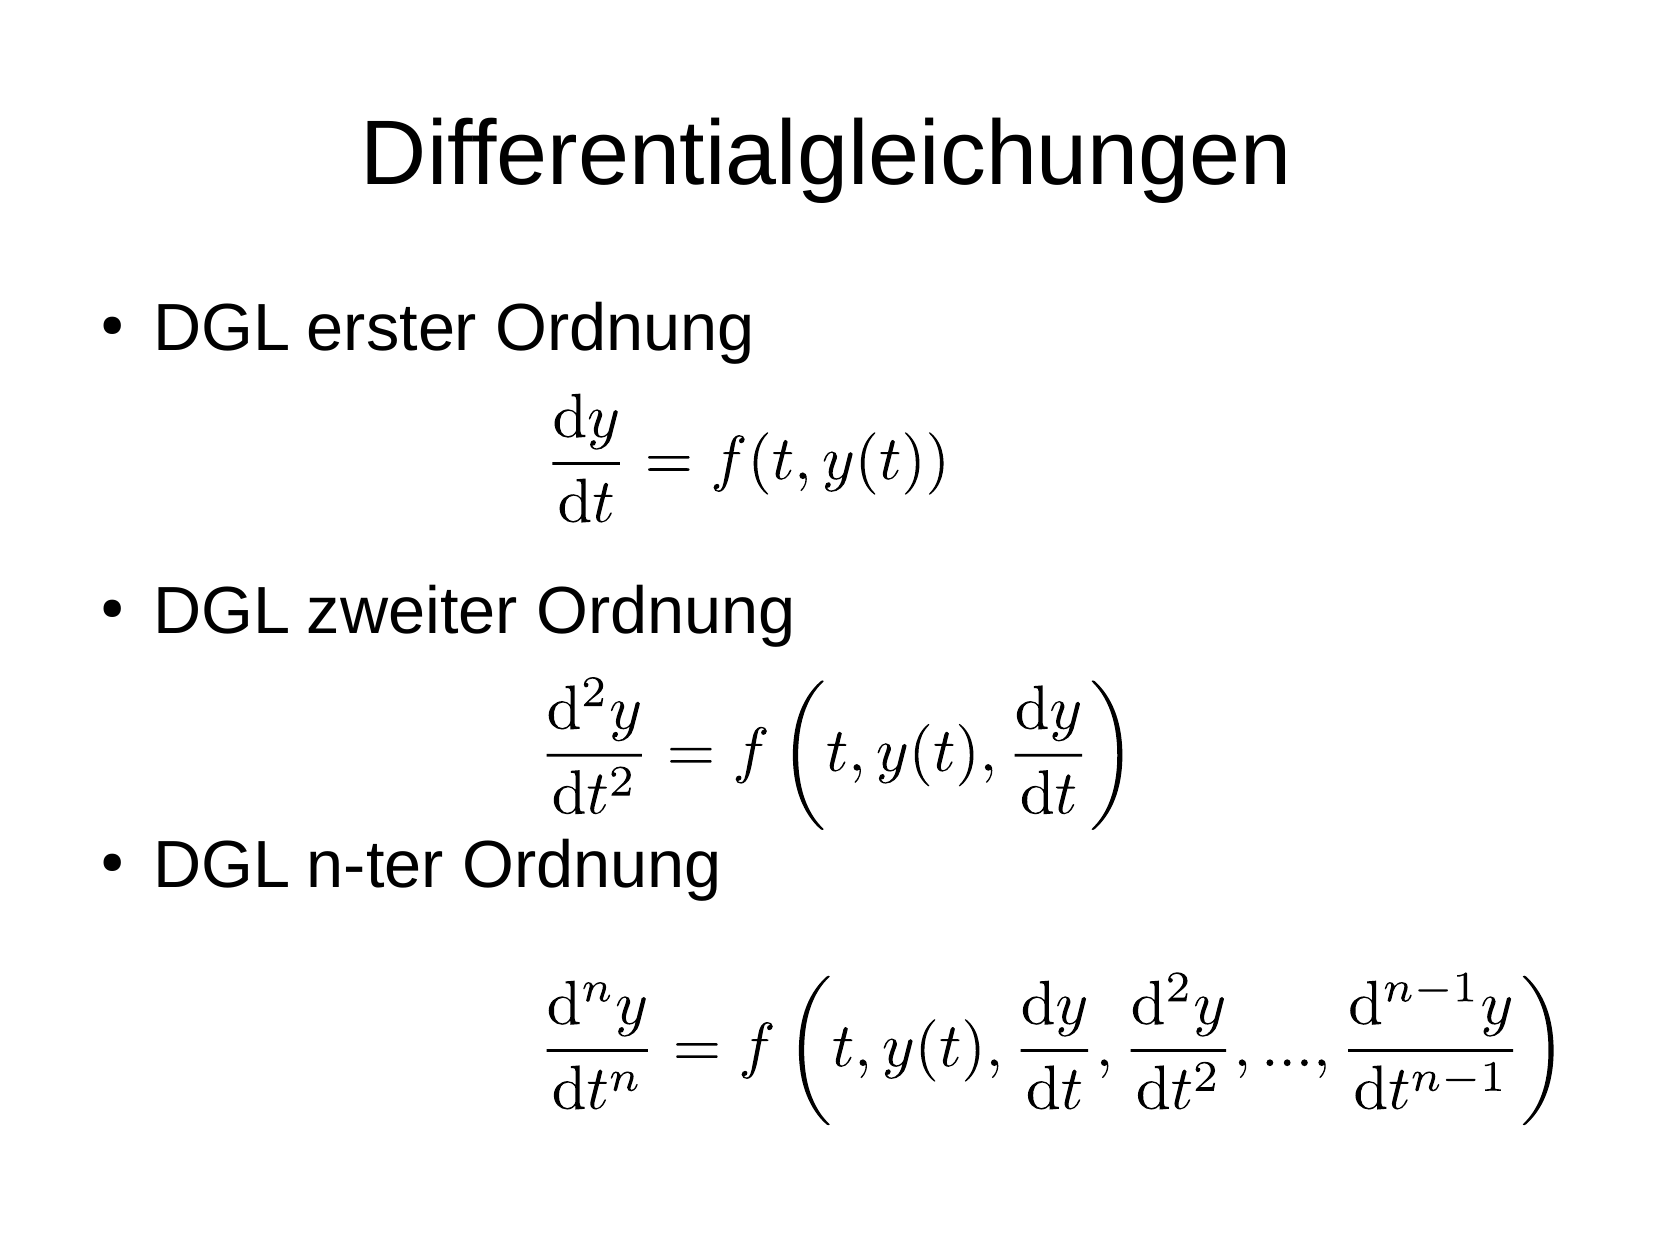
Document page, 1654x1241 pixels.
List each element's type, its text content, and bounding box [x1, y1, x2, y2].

text_box [546, 677, 1136, 830]
text_box [552, 393, 950, 523]
list DGL erster Ordnung DGL zweiter Ordnung DGL n-ter Ordnung [82, 290, 1571, 1094]
title Differentialgleichungen [82, 56, 1571, 250]
text_box [546, 972, 1567, 1126]
